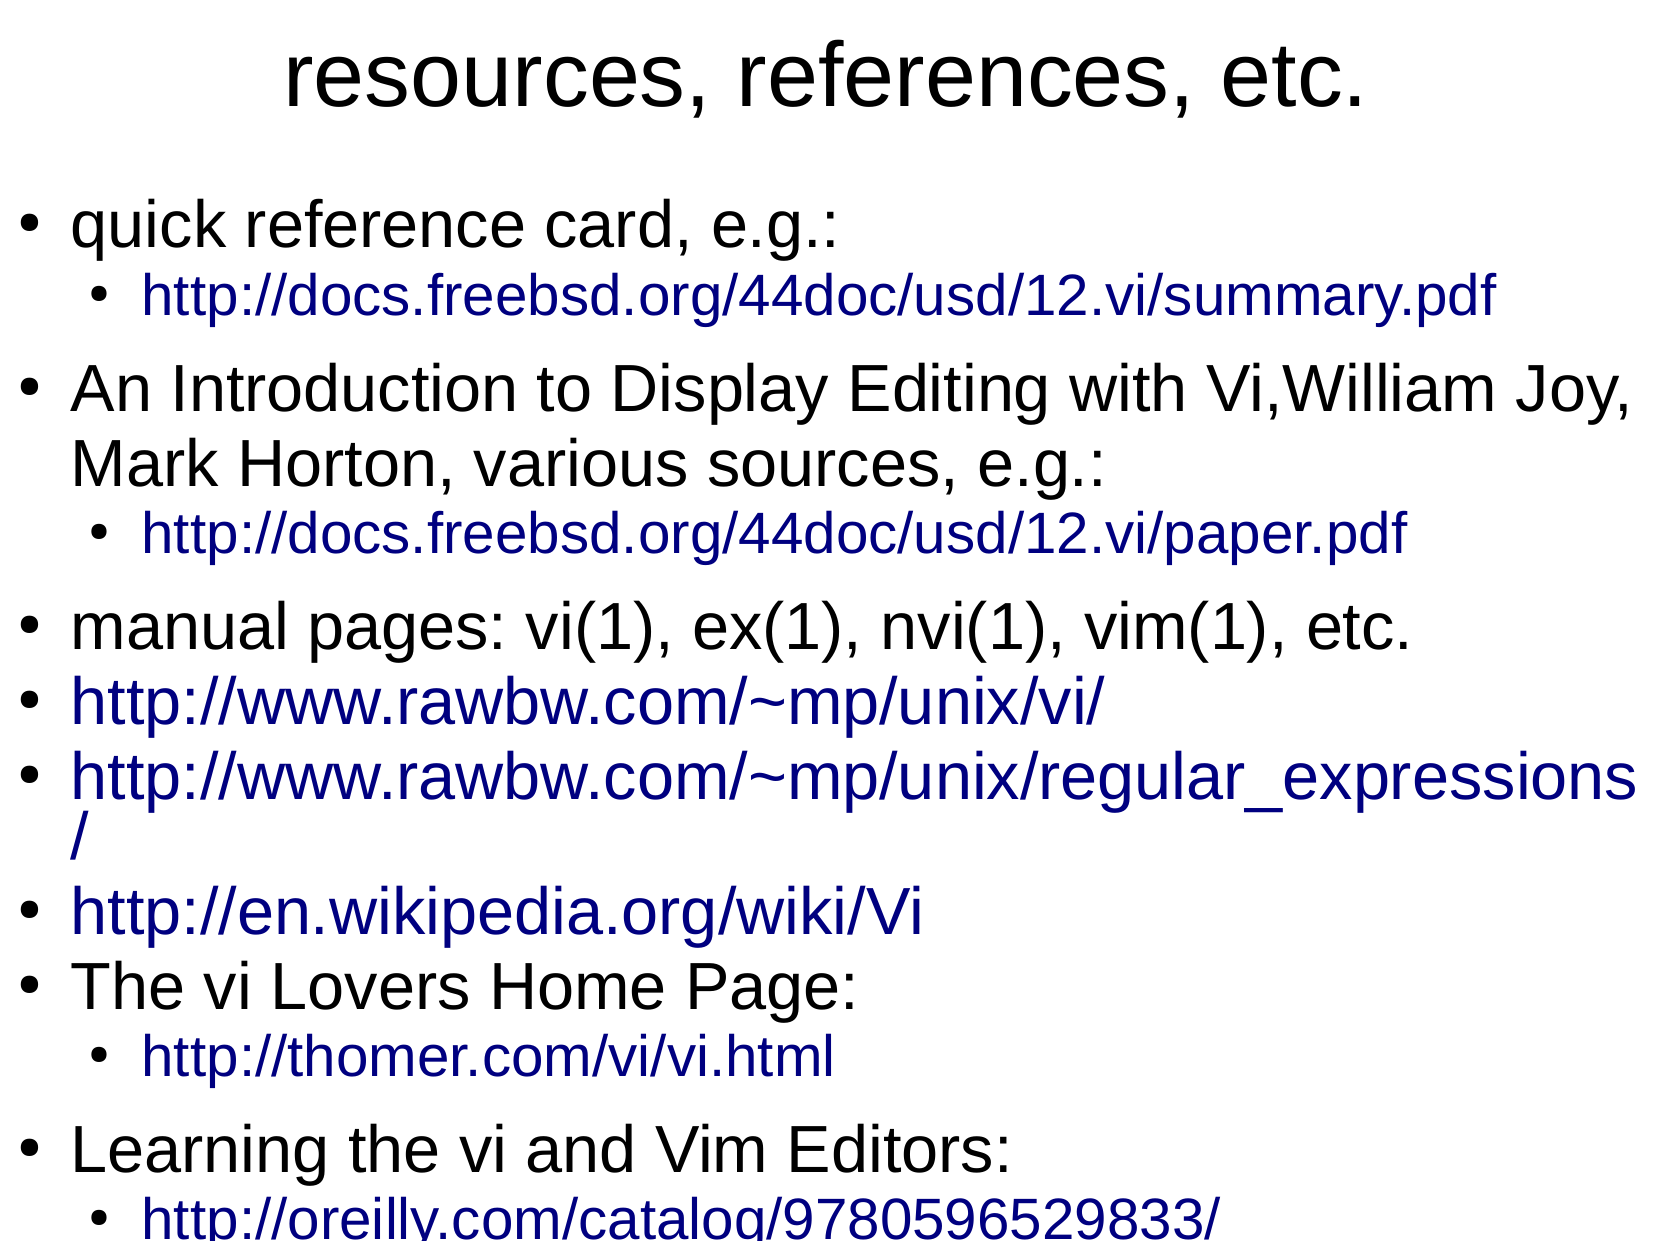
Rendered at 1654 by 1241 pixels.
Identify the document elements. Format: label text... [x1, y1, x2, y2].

list quick reference card, e.g.: http://docs.freebsd.org/44doc/usd/12.vi/summary.pdf An Introduction to Display Editing with Vi,William Joy, Mark Horton, various sources, e.g.: http://docs.freebsd.org/44doc/usd/12.vi/paper.pdf manual pages: vi(1), ex(1), nvi(1), vim(1), etc. http://www.rawbw.com/~mp/unix/vi/ http://www.rawbw.com/~mp/unix/regular_expressions/ http://en.wikipedia.org/wiki/Vi The vi Lovers Home Page: http://thomer.com/vi/vi.html Learning the vi and Vim Editors: http://oreilly.com/catalog/9780596529833/ [0, 187, 1654, 1241]
title resources, references, etc. [82, 0, 1571, 151]
